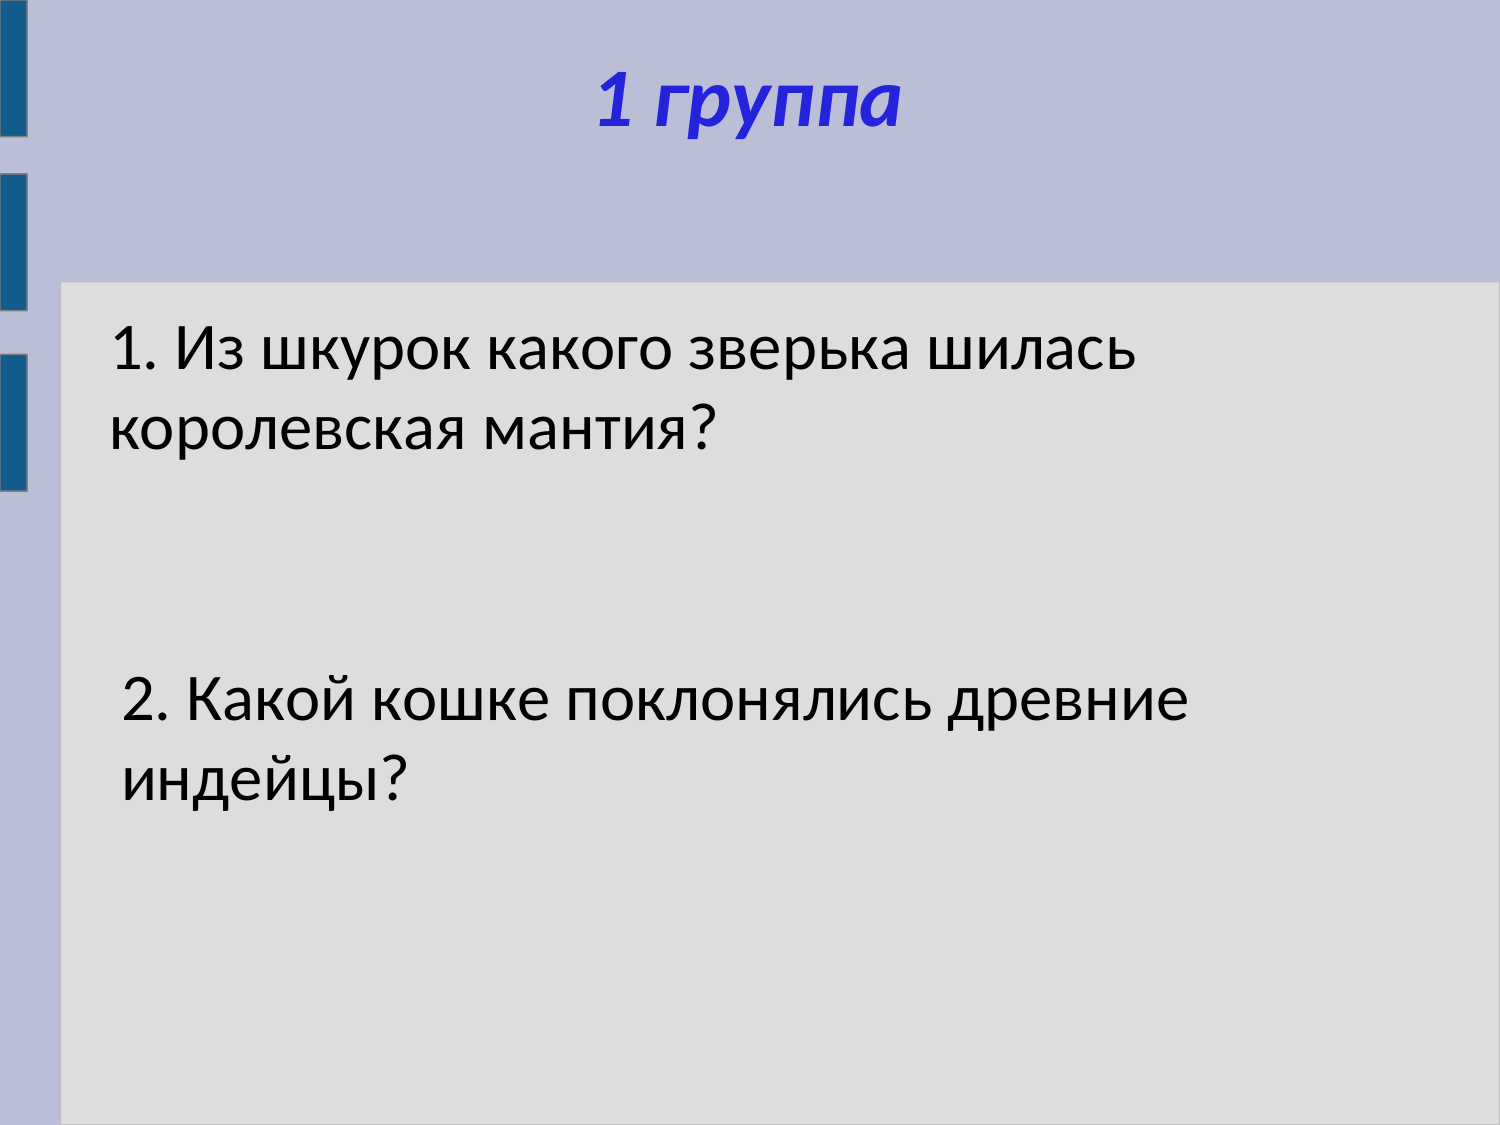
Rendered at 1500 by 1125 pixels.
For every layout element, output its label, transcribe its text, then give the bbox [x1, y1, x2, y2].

text_box 2. Какой кошке поклонялись древние индейцы? [106, 646, 1430, 860]
text_box 1 группа [285, 35, 1229, 260]
text_box 1. Из шкурок какого зверька шилась королевская мантия? [94, 295, 1489, 567]
